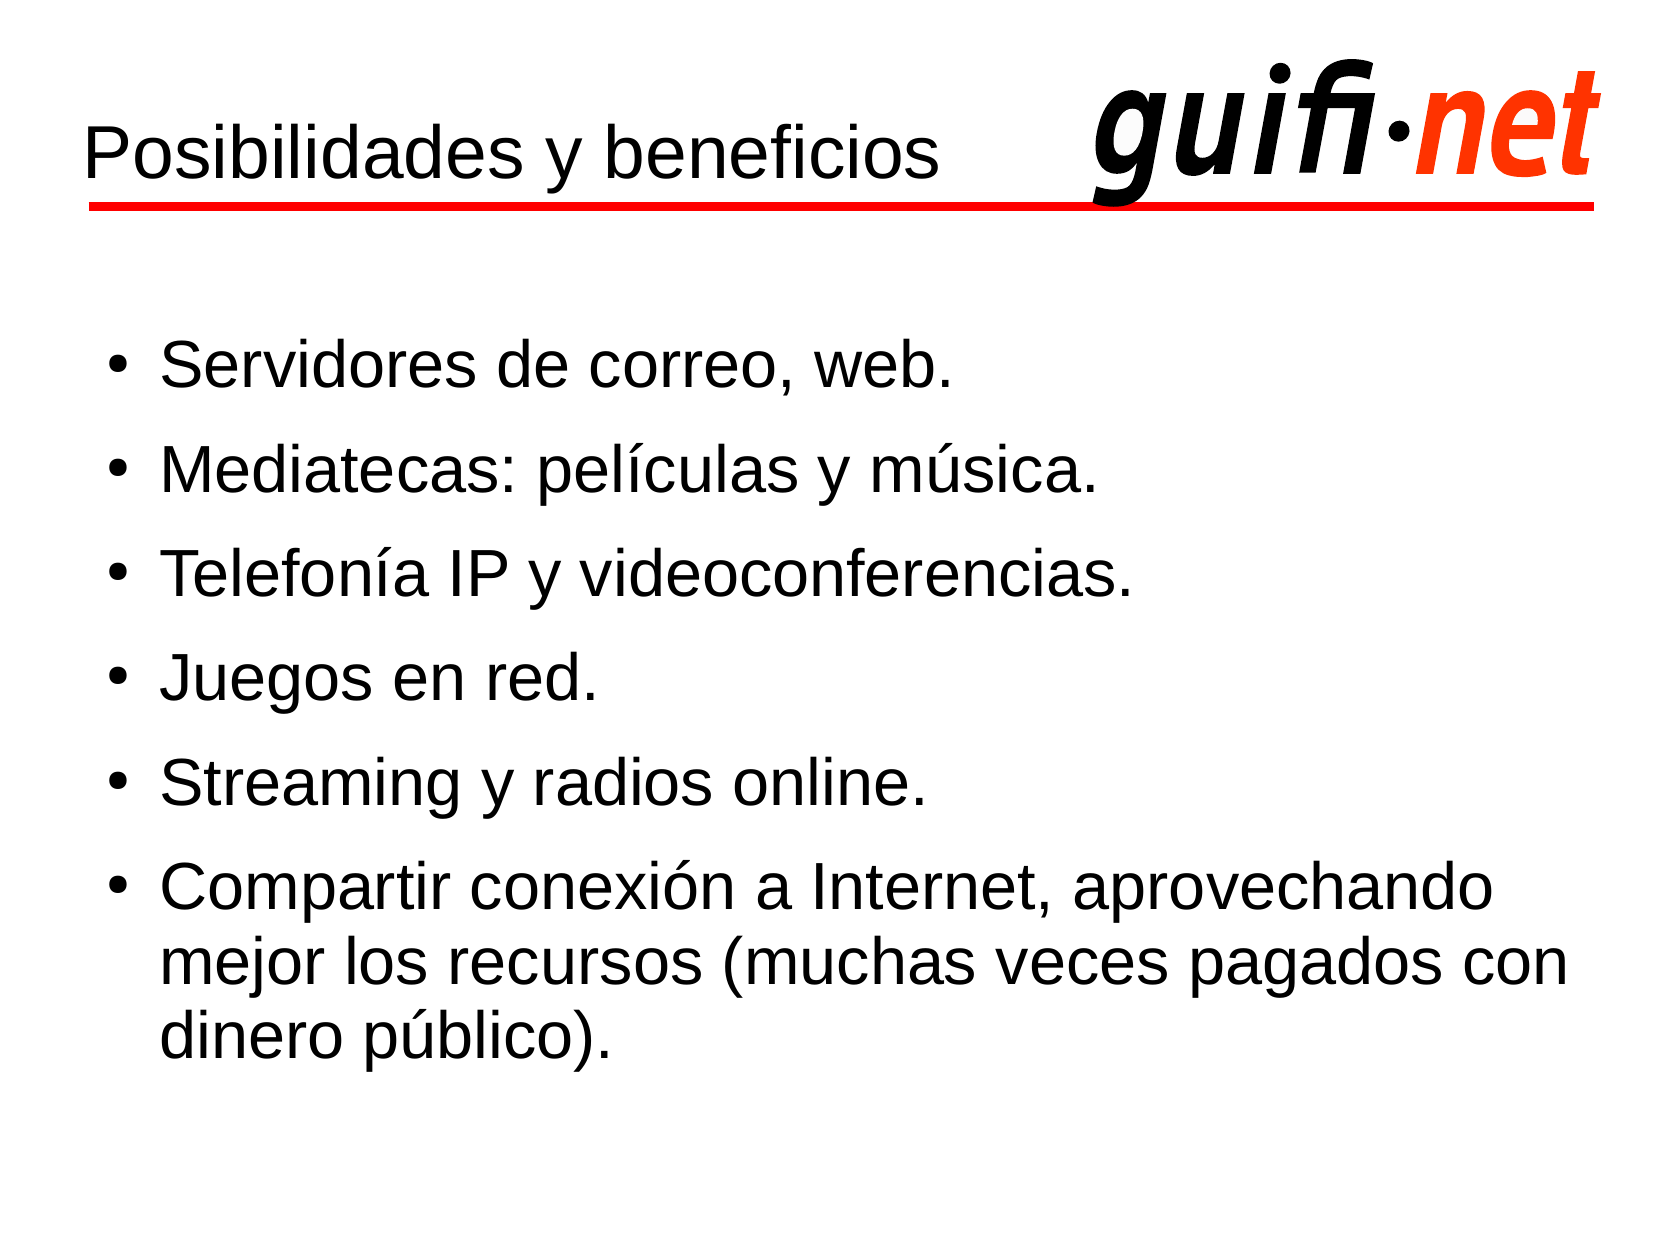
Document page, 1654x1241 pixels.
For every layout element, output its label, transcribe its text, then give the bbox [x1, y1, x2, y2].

list Servidores de correo, web. Mediatecas: películas y música. Telefonía IP y videoconferencias. Juegos en red. Streaming y radios online. Compartir conexión a Internet, aprovechando mejor los recursos (muchas veces pagados con dinero público). [88, 327, 1577, 1152]
title Posibilidades y beneficios [82, 49, 1571, 257]
